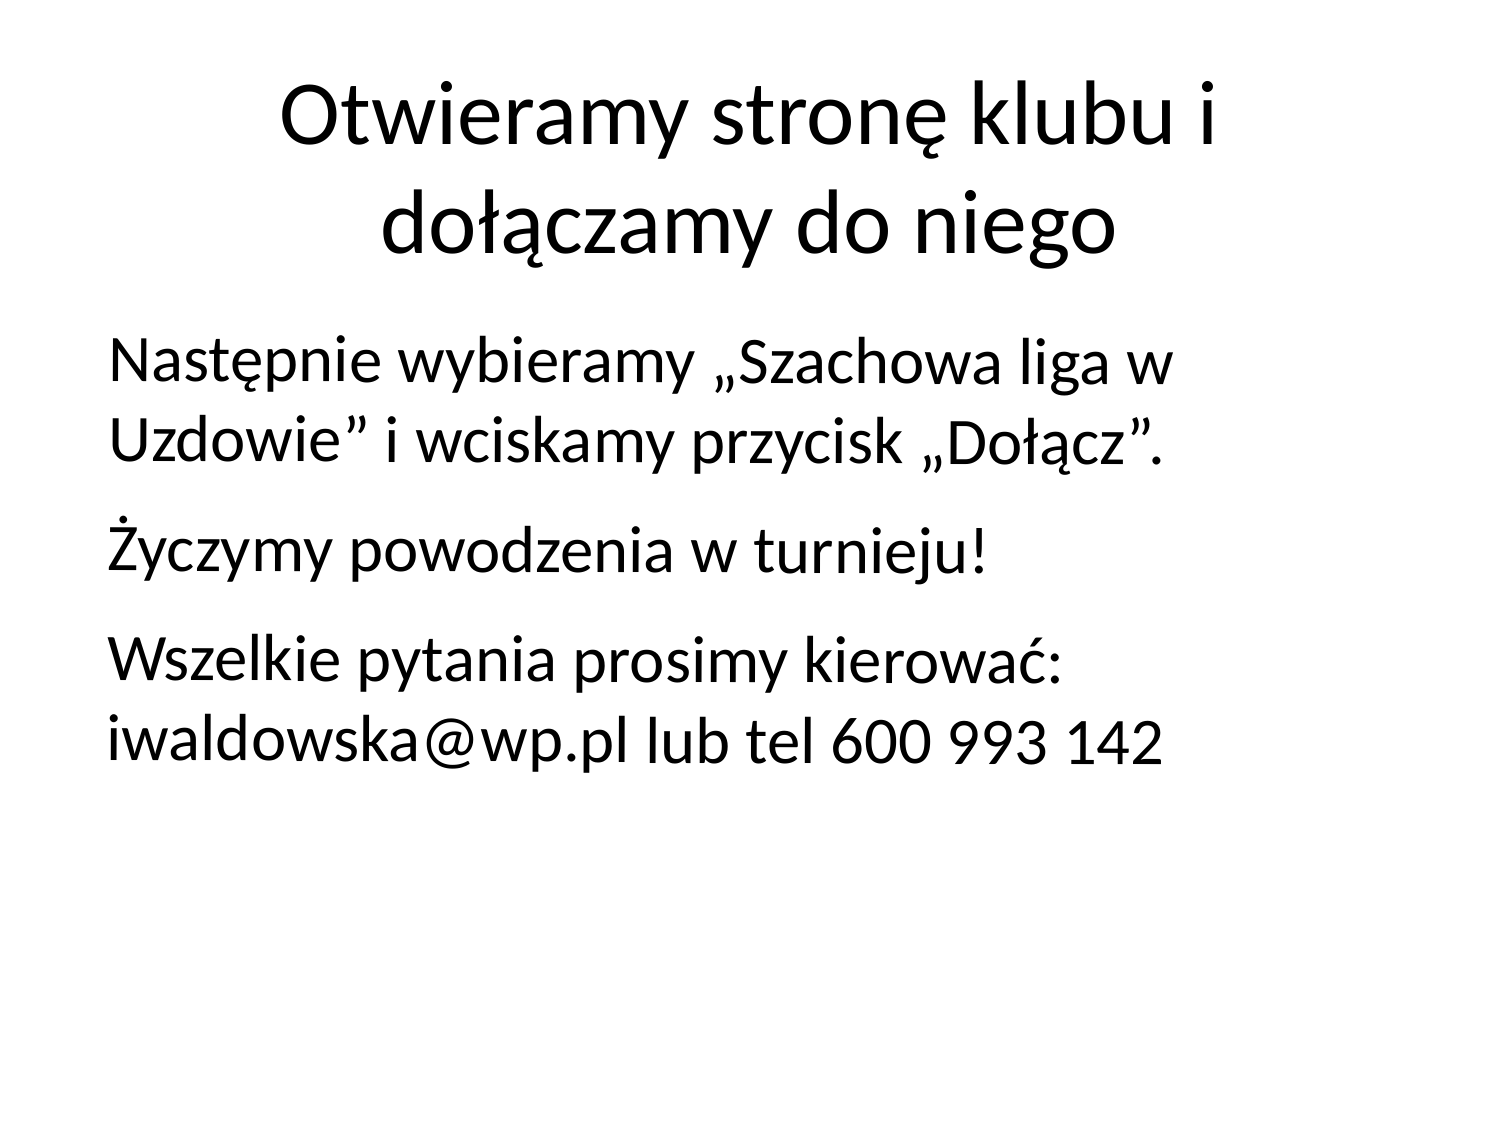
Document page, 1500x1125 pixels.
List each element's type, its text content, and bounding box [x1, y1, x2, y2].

title Otwieramy stronę klubu i dołączamy do niego [75, 45, 1425, 233]
list Następnie wybieramy „Szachowa liga w Uzdowie” i wciskamy przycisk „Dołącz”. Życzymy powodzenia w turnieju! Wszelkie pytania prosimy kierować: iwaldowska@wp.pl lub tel 600 993 142 [91, 307, 1408, 979]
